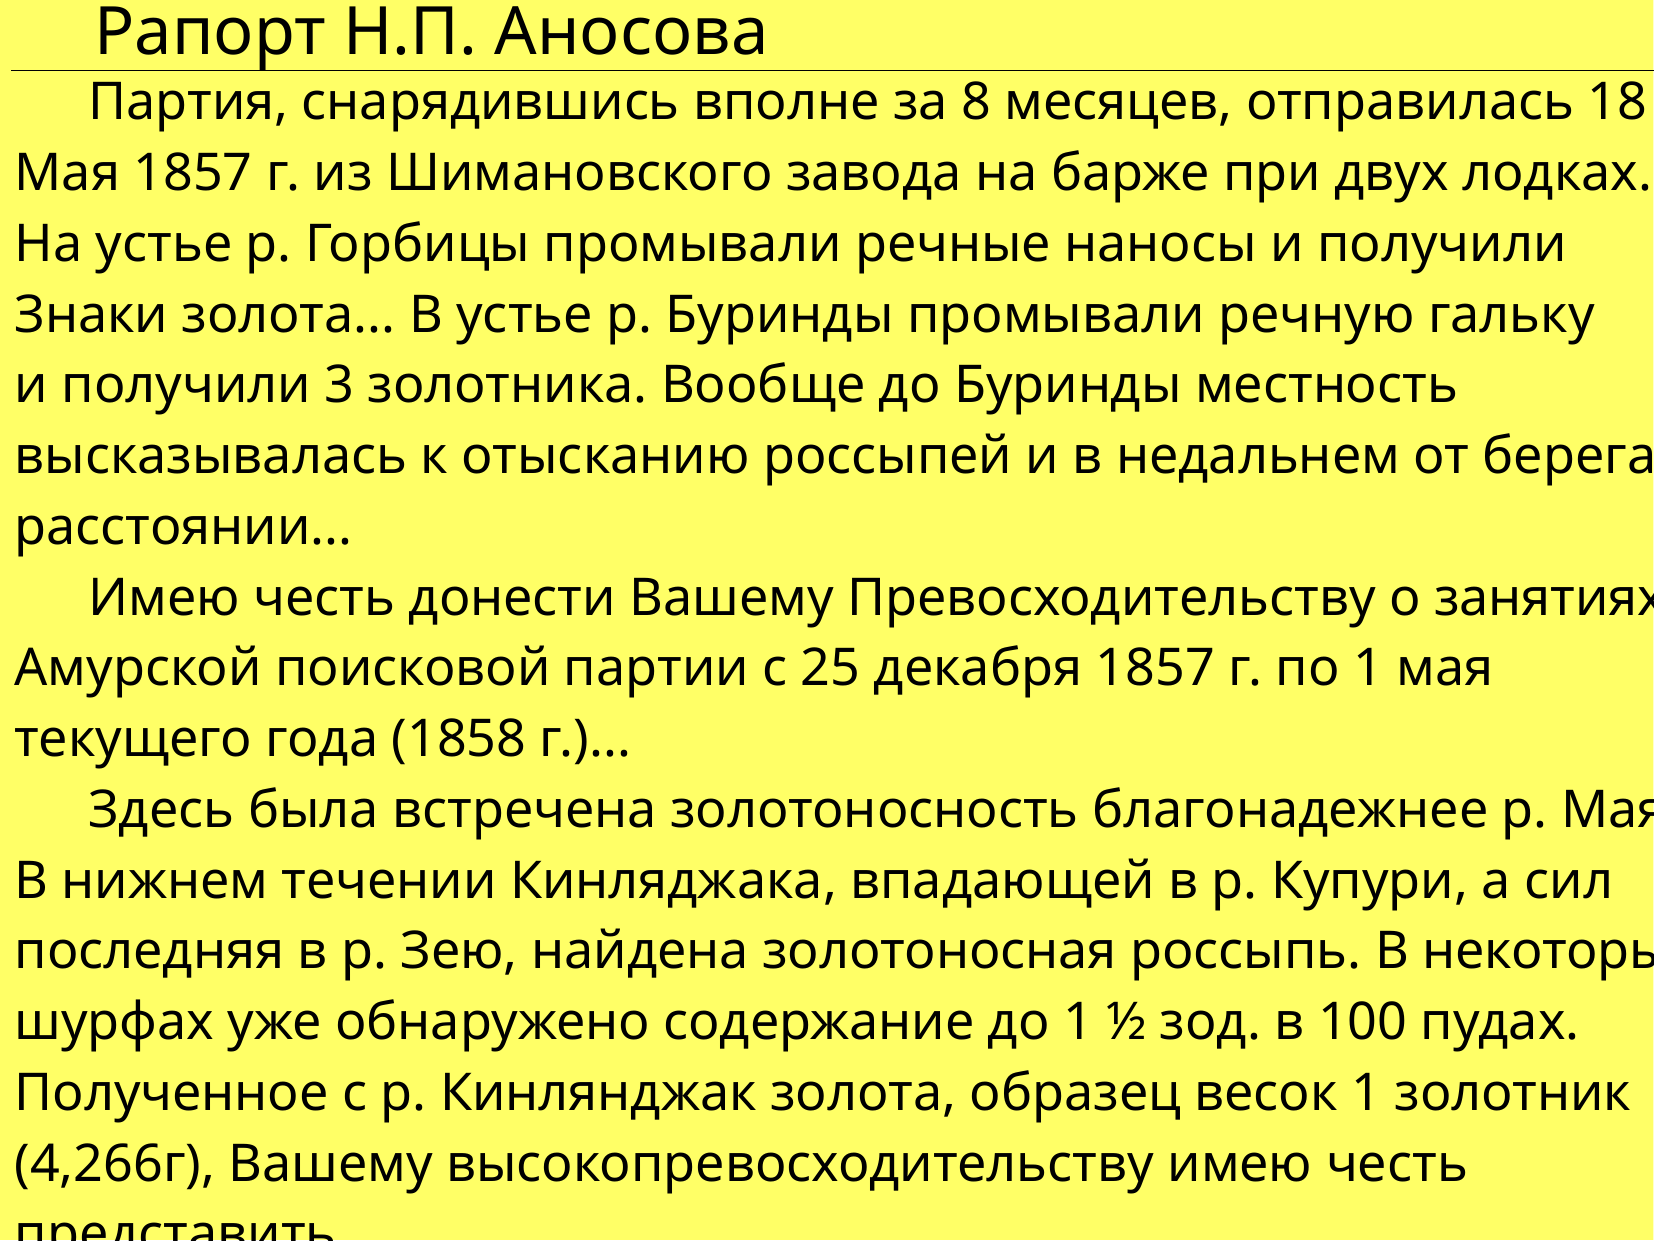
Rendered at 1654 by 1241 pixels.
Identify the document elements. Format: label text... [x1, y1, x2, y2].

text_box Рапорт Н.П. Аносова [79, 0, 742, 53]
text_box Партия, снарядившись вполне за 8 месяцев, отправилась 18 Мая 1857 г. из Шимановского завода на барже при двух лодках. На устье р. Горбицы промывали речные наносы и получили Знаки золота... В устье р. Буринды промывали речную гальку и получили 3 золотника. Вообще до Буринды местность высказывалась к отысканию россыпей и в недальнем от берега расстоянии... Имею честь донести Вашему Превосходительству о занятиях... Амурской поисковой партии с 25 декабря 1857 г. по 1 мая текущего года (1858 г.)... Здесь была встречена золотоносность благонадежнее р. Мая. В нижнем течении Кинляджака, впадающей в р. Купури, а сил последняя в р. Зею, найдена золотоносная россыпь. В некоторых шурфах уже обнаружено содержание до 1 ½ зод. в 100 пудах. Полученное с р. Кинлянджак золота, образец весок 1 золотник (4,266г), Вашему высокопревосходительству имею честь представить. [0, 53, 1600, 1241]
